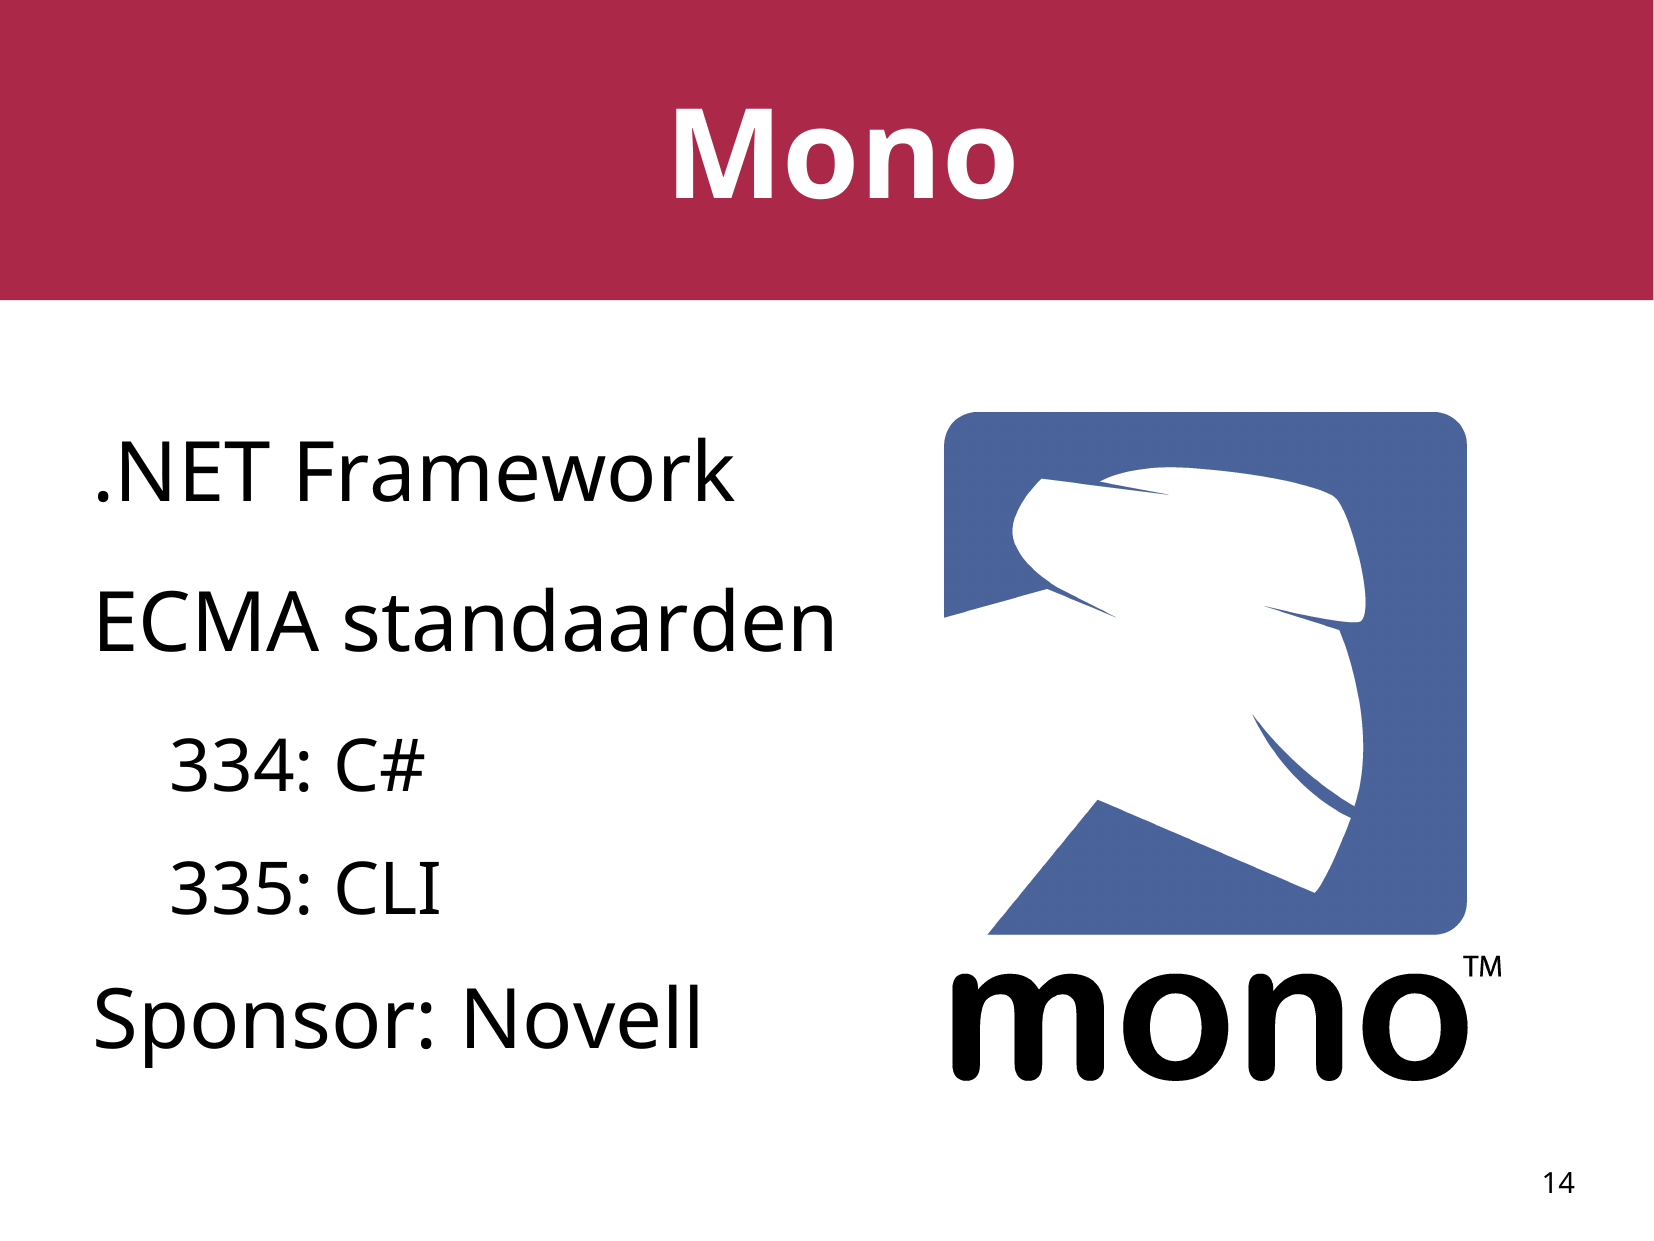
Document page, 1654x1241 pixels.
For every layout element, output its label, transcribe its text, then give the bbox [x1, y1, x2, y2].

title Mono [75, 0, 1576, 301]
list .NET Framework ECMA standaarden 334: C# 335: CLI Sponsor: Novell [75, 412, 901, 1126]
picture [944, 412, 1501, 1081]
